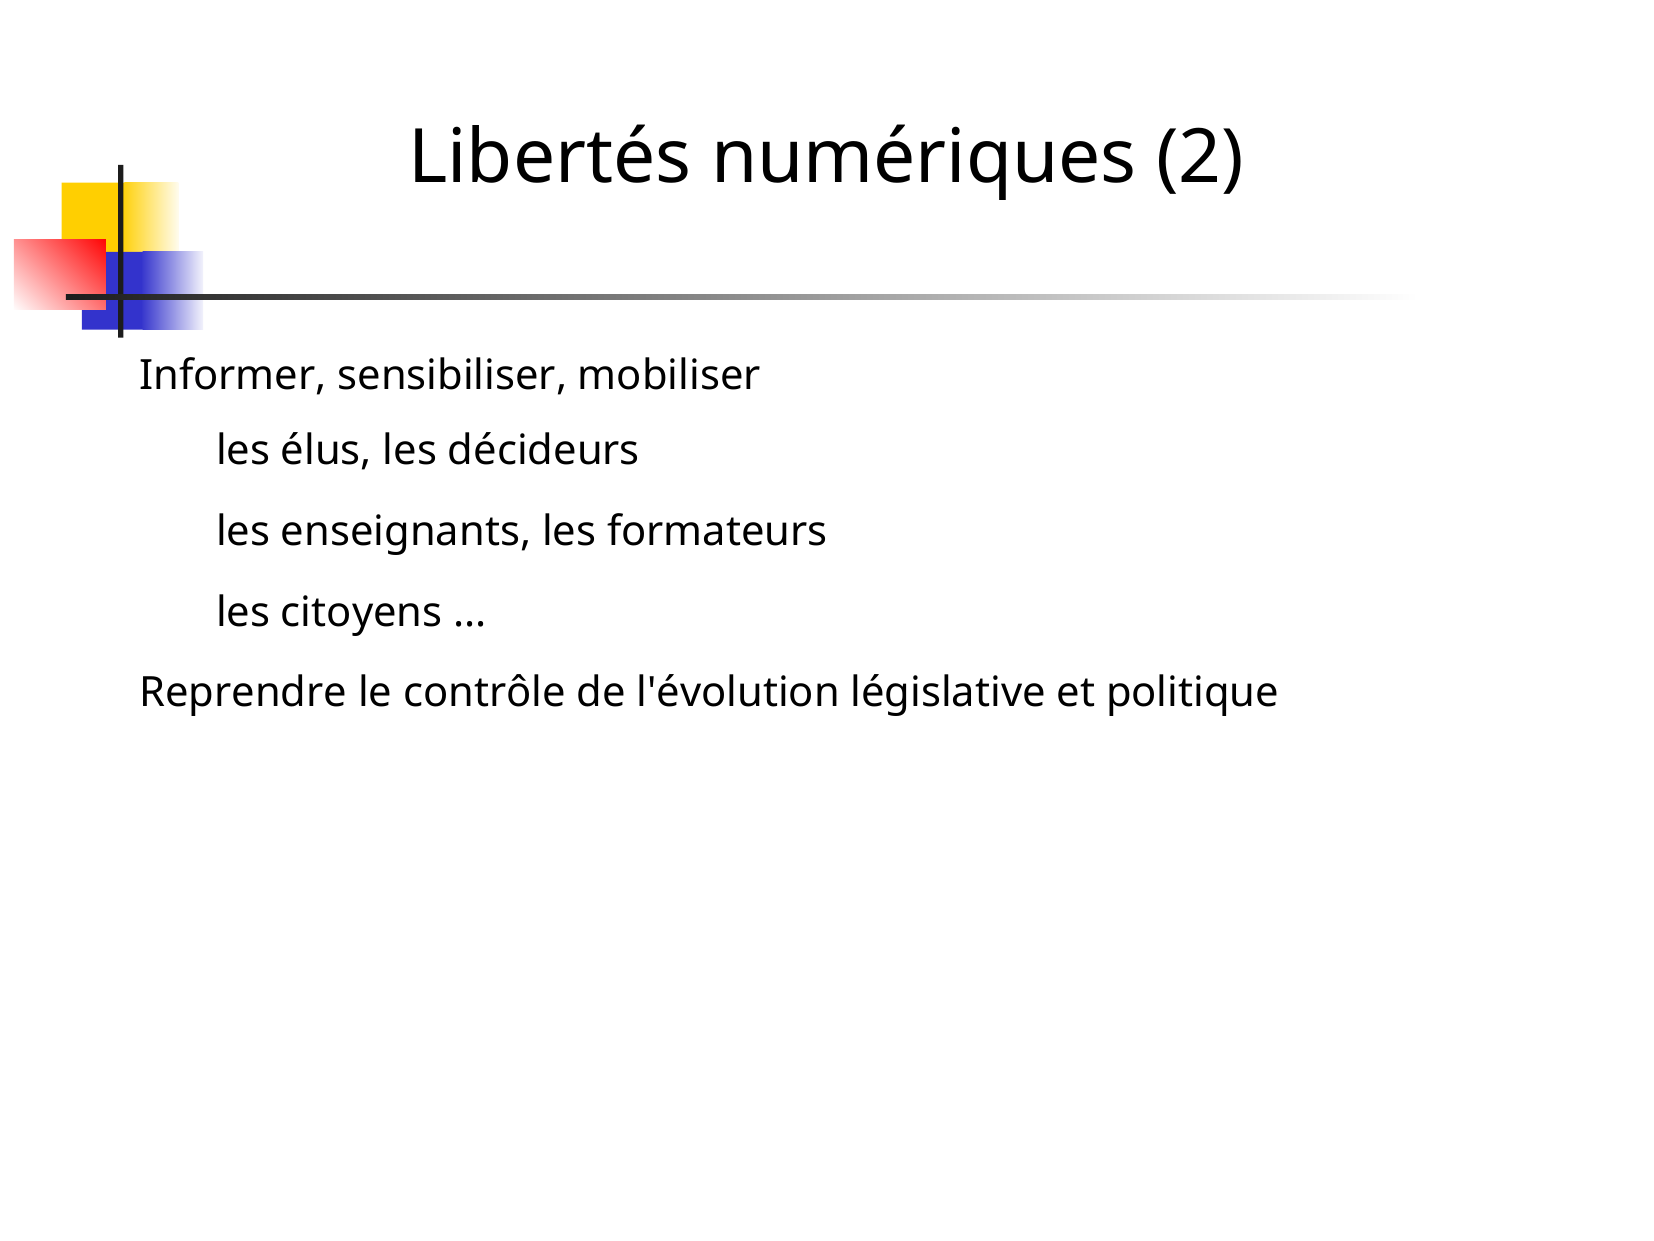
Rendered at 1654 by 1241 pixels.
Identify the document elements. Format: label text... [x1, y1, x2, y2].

title Libertés numériques (2) [82, 49, 1571, 257]
list Informer, sensibiliser, mobiliser les élus, les décideurs les enseignants, les formateurs les citoyens ... Reprendre le contrôle de l'évolution législative et politique [121, 344, 1534, 1127]
